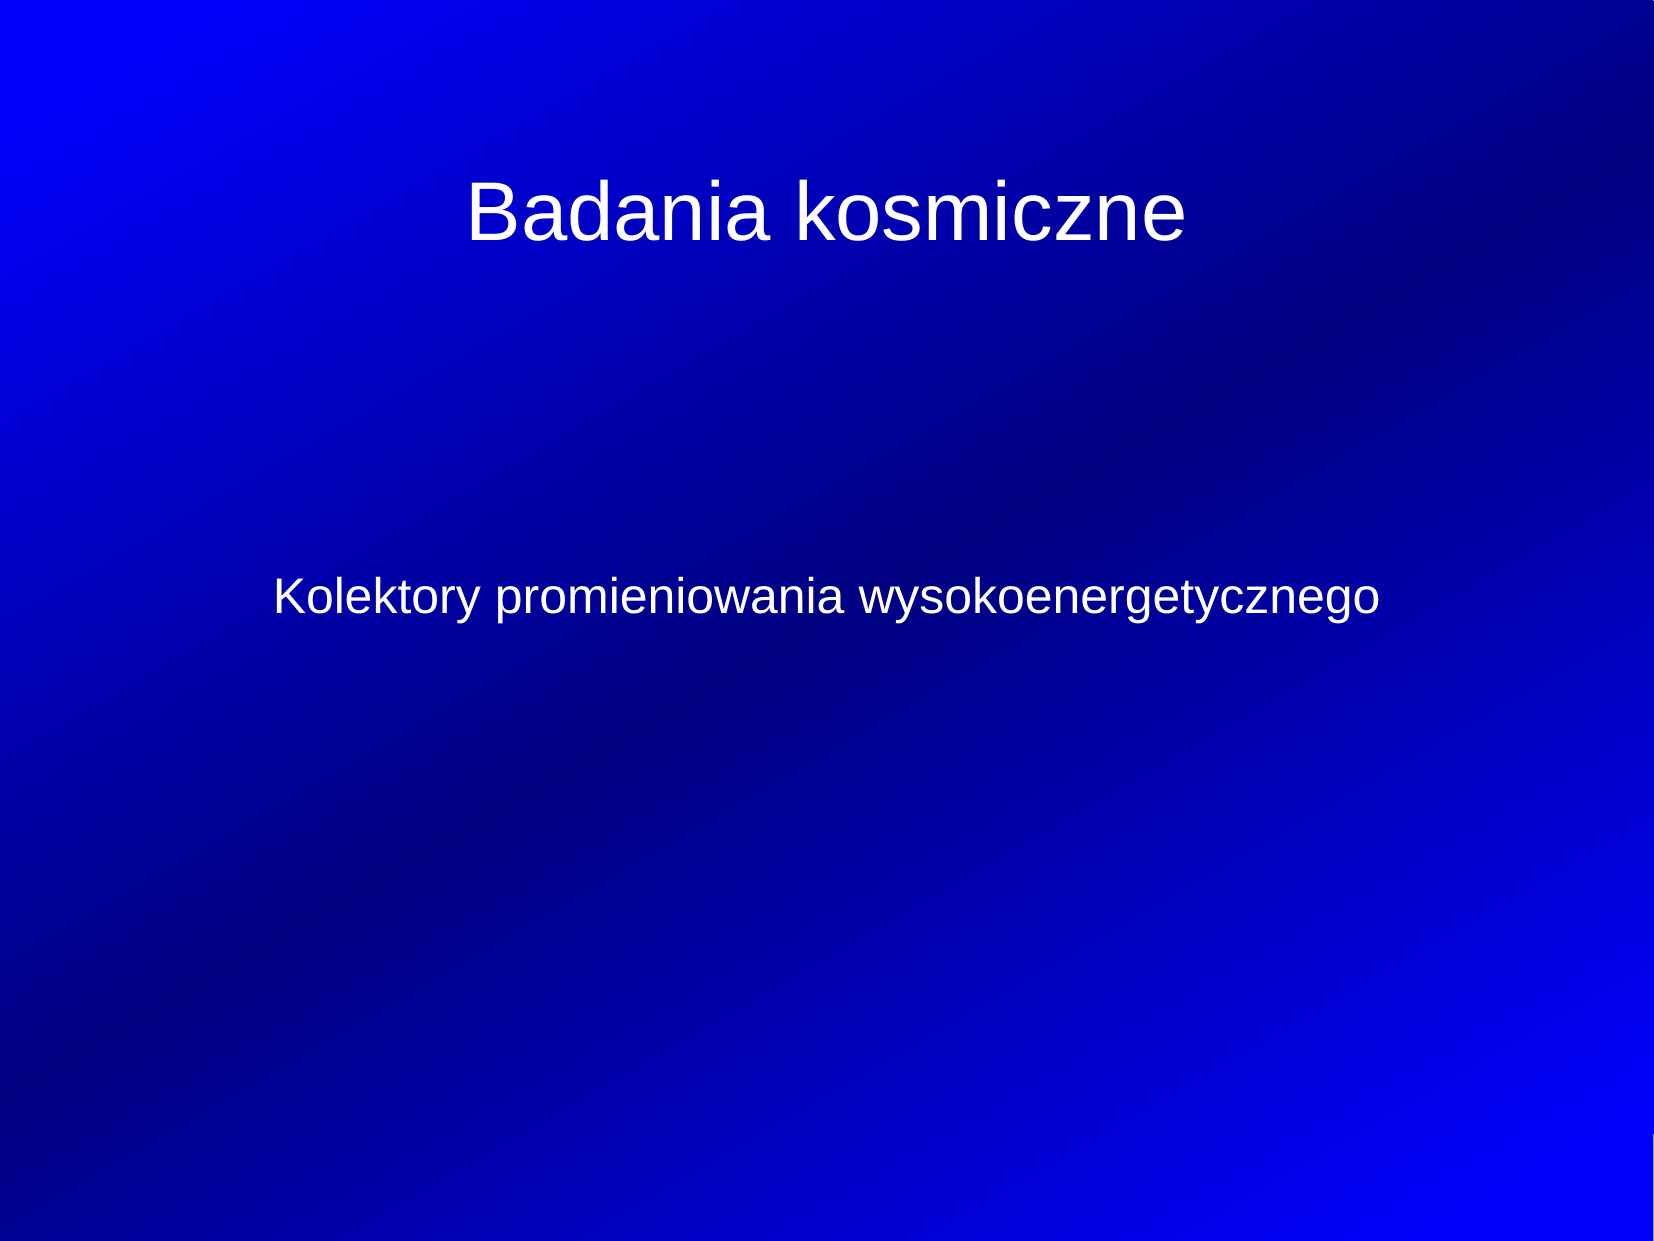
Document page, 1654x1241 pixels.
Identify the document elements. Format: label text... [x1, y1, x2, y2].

text_box Badania kosmiczne [450, 157, 1203, 266]
text_box Kolektory promieniowania wysokoenergetycznego [258, 561, 1396, 656]
